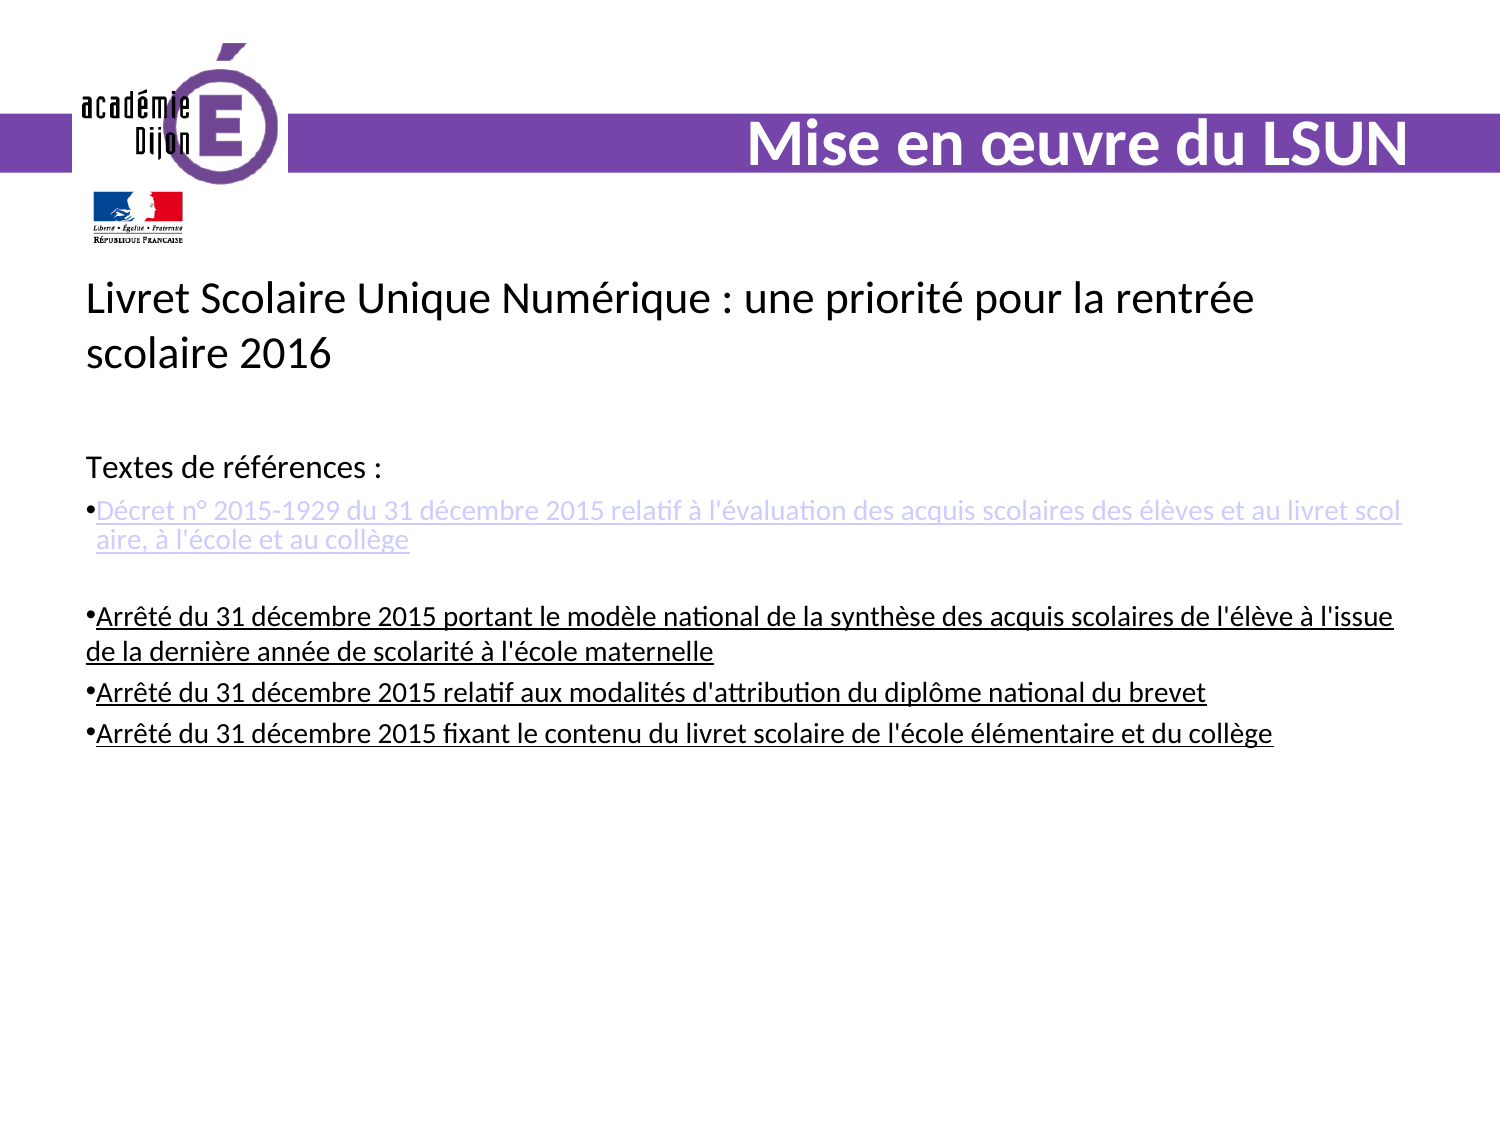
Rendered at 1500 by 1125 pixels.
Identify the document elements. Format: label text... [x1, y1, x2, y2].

text_box Livret Scolaire Unique Numérique : une priorité pour la rentrée scolaire 2016 Textes de références : Décret n° 2015-1929 du 31 décembre 2015 relatif à l'évaluation des acquis scolaires des élèves et au livret scolaire, à l'école et au collège Arrêté du 31 décembre 2015 portant le modèle national de la synthèse des acquis scolaires de l'élève à l'issue de la dernière année de scolarité à l'école maternelle Arrêté du 31 décembre 2015 relatif aux modalités d'attribution du diplôme national du brevet Arrêté du 31 décembre 2015 fixant le contenu du livret scolaire de l'école élémentaire et du collège [70, 259, 1421, 1003]
picture [82, 43, 278, 243]
text_box Mise en œuvre du LSUN [360, 45, 1426, 233]
